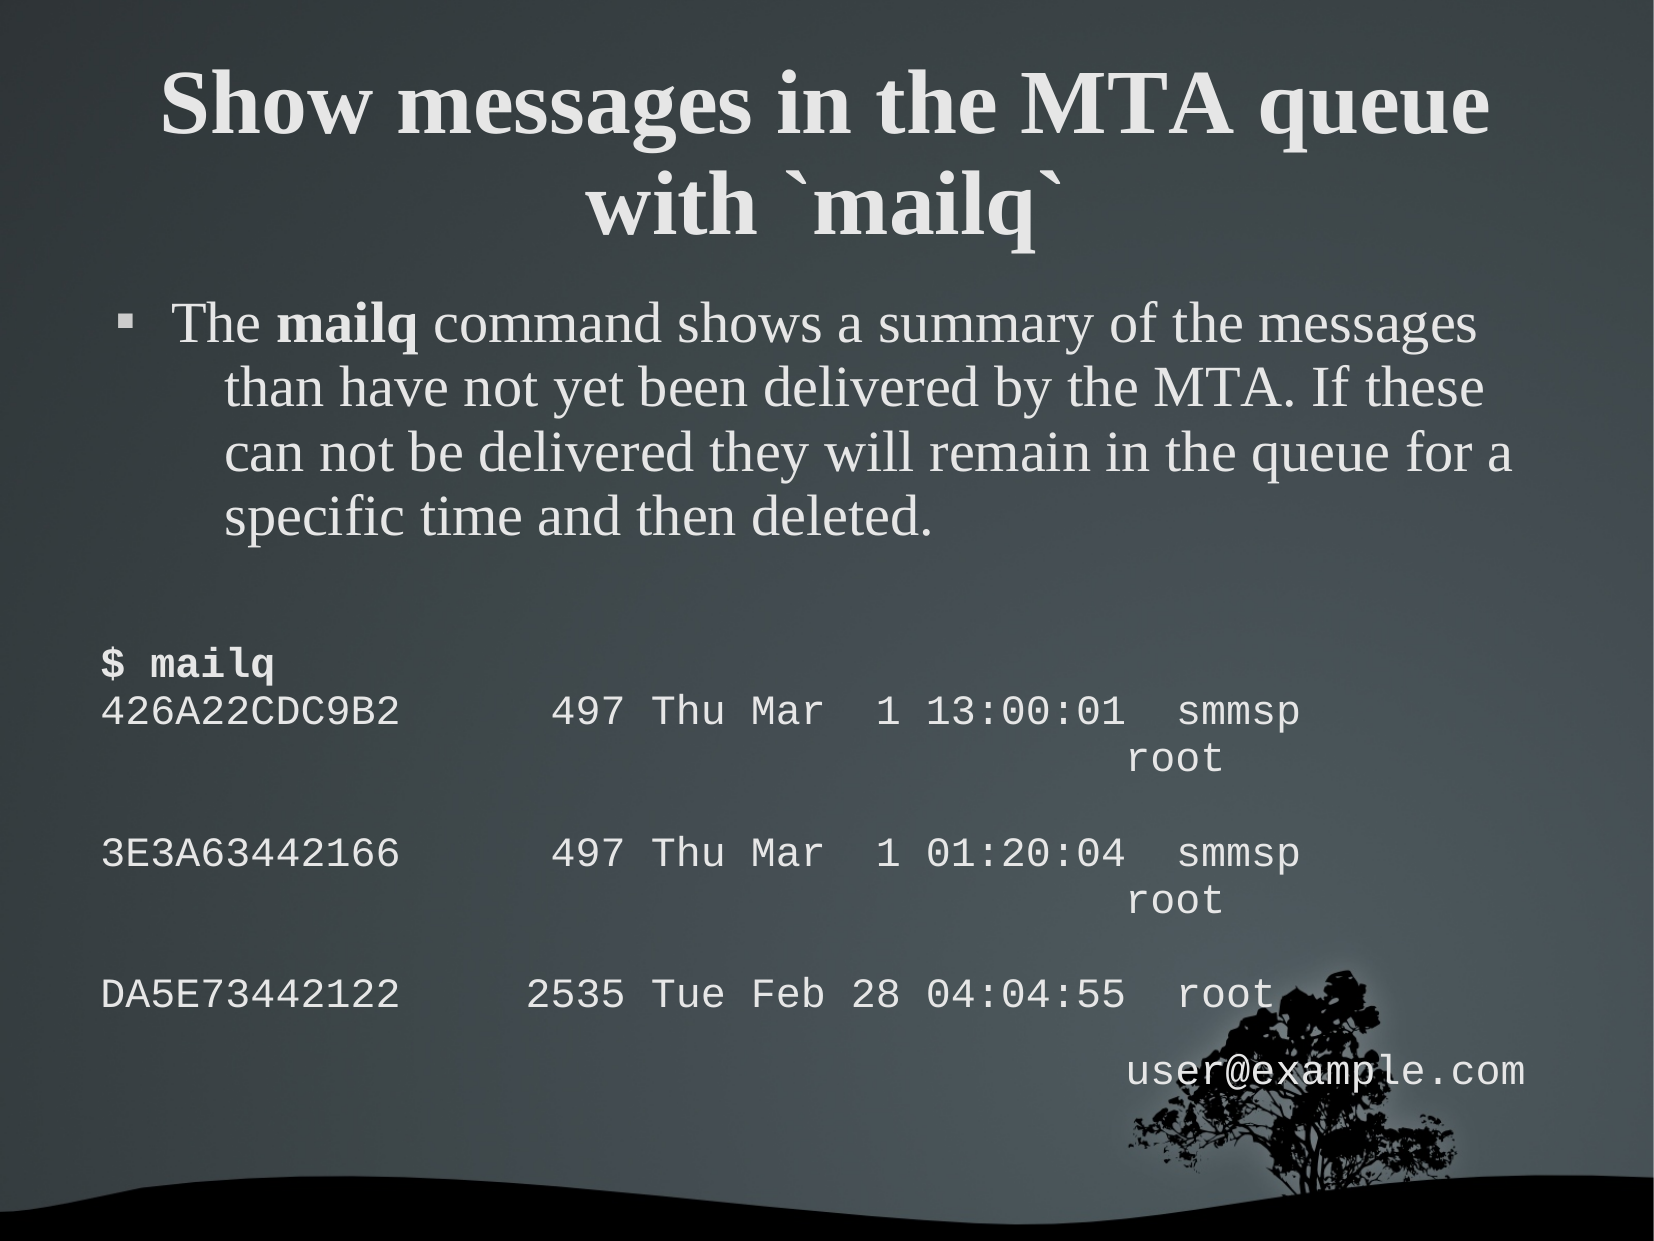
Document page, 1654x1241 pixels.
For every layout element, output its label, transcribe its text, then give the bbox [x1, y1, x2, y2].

list The mailq command shows a summary of the messages than have not yet been delivered by the MTA. If these can not be delivered they will remain in the queue for a specific time and then deleted. $ mailq 426A22CDC9B2 497 Thu Mar 1 13:00:01 smmsp root 3E3A63442166 497 Thu Mar 1 01:20:04 smmsp root DA5E73442122 2535 Tue Feb 28 04:04:55 root user@example.com [82, 290, 1571, 1210]
title Show messages in the MTA queue with `mailq` [82, 33, 1571, 273]
picture [0, 0, 1654, 1241]
